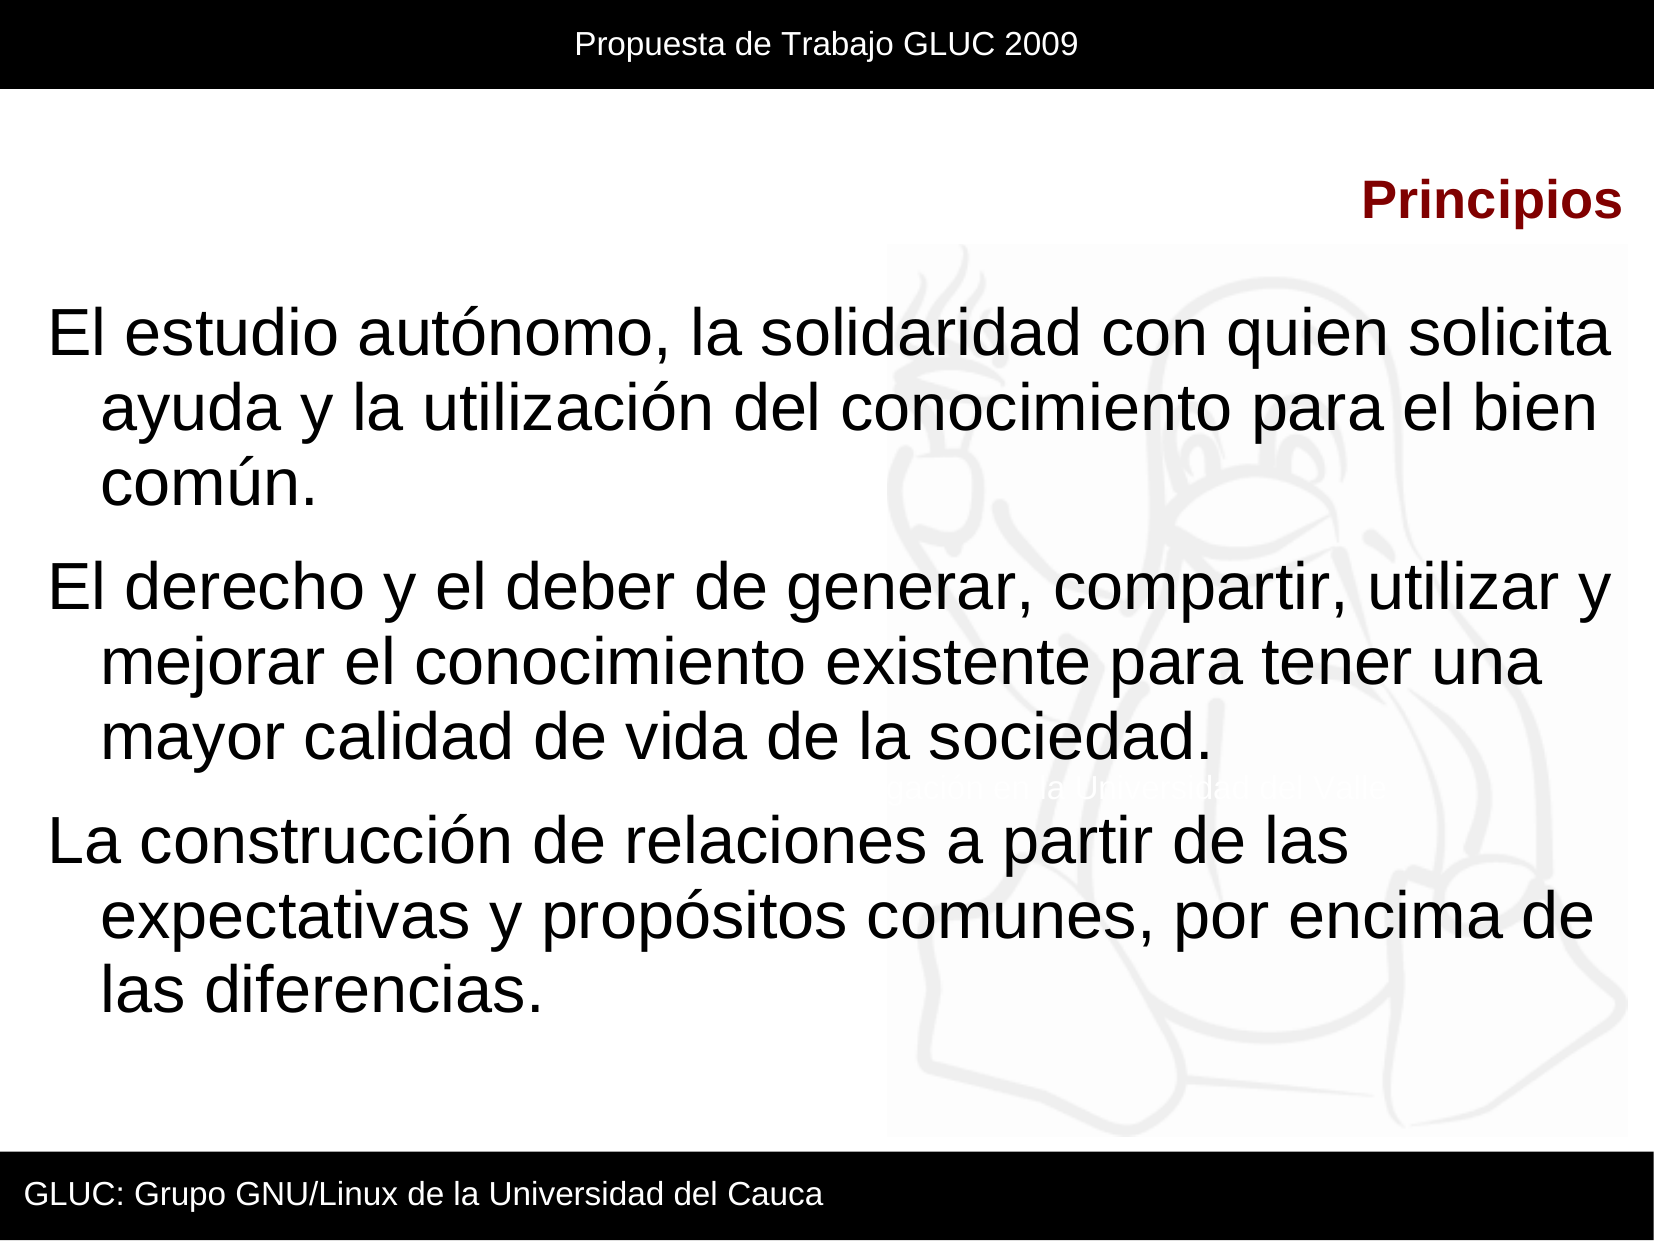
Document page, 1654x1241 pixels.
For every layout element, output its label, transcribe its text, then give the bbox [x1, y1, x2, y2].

title Principios [147, 147, 1625, 252]
list El estudio autónomo, la solidaridad con quien solicita ayuda y la utilización del conocimiento para el bien común. El derecho y el deber de generar, compartir, utilizar y mejorar el conocimiento existente para tener una mayor calidad de vida de la sociedad. La construcción de relaciones a partir de las expectativas y propósitos comunes, por encima de las diferencias. [29, 295, 1625, 1122]
picture [887, 244, 1628, 1137]
